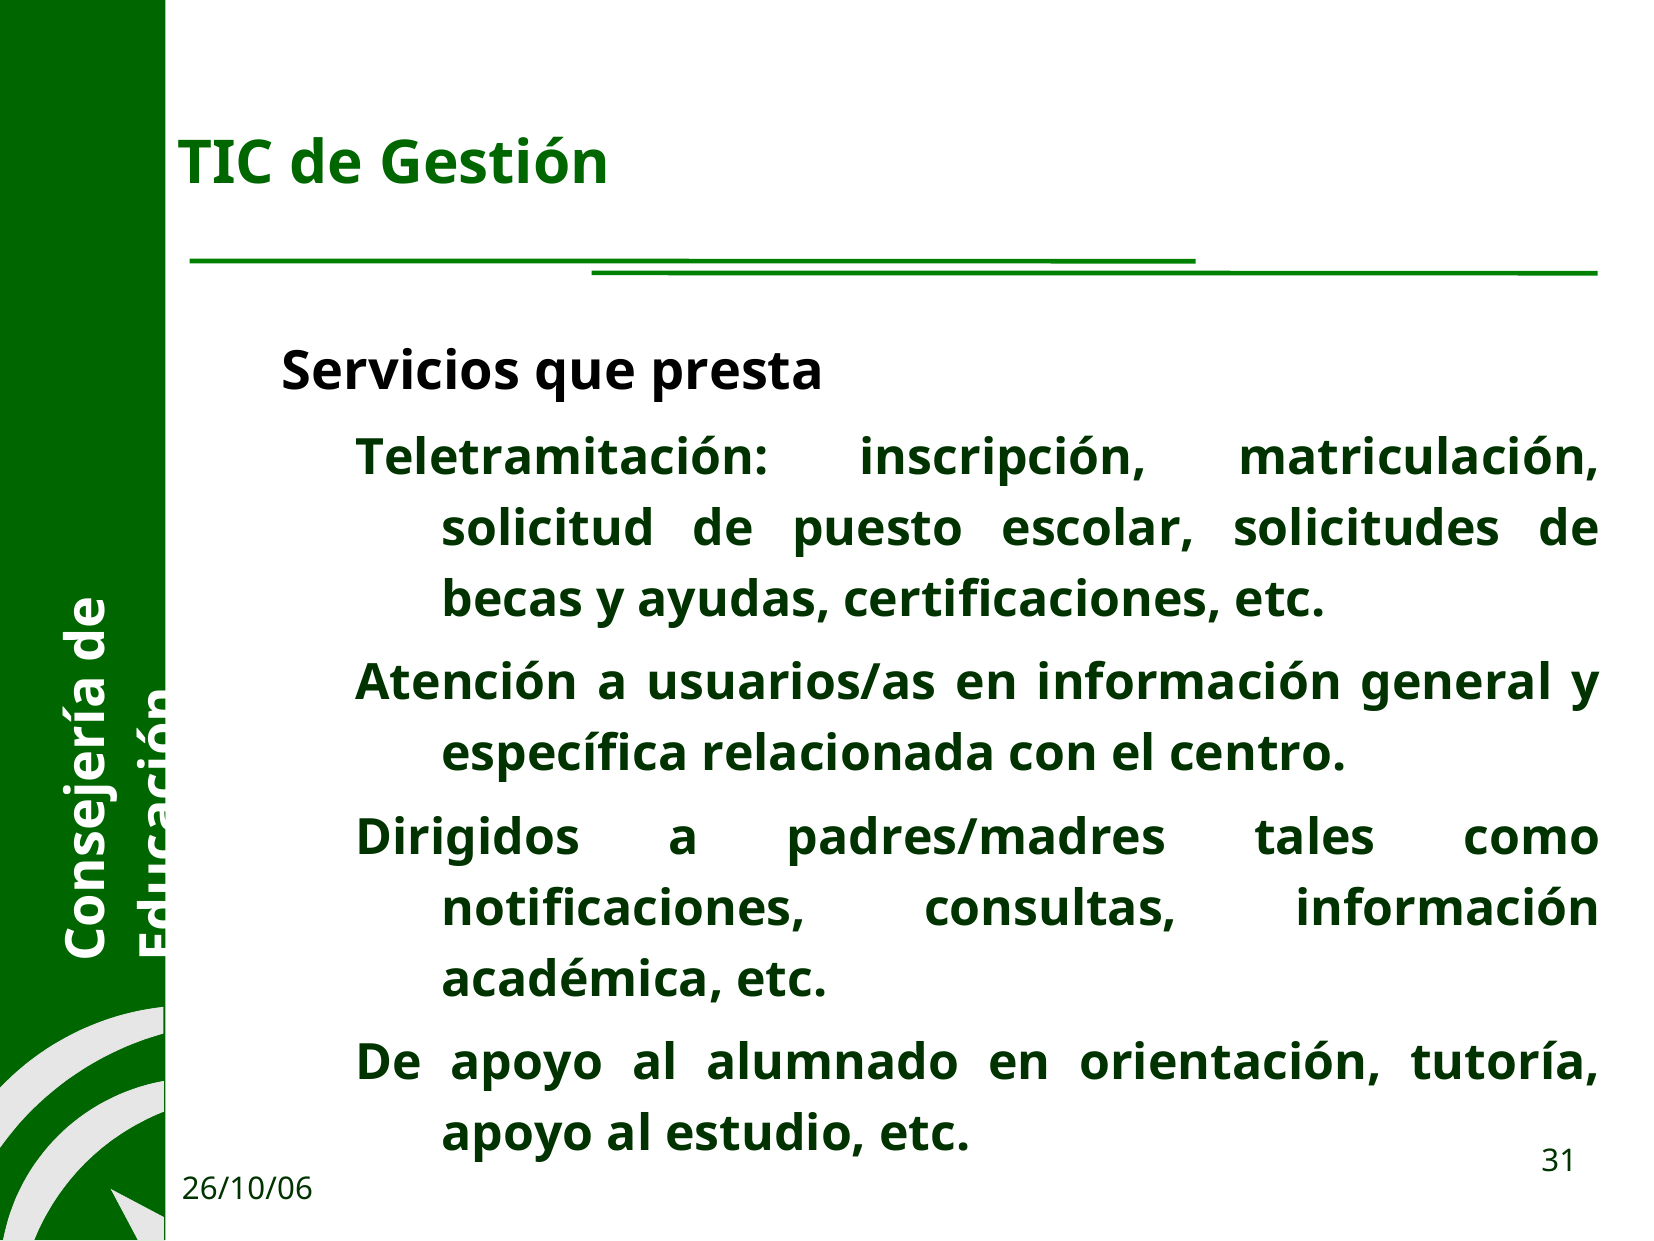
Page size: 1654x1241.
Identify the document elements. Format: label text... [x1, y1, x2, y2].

title TIC de Gestión [177, 49, 1572, 257]
list Servicios que presta Teletramitación: inscripción, matriculación, solicitud de puesto escolar, solicitudes de becas y ayudas, certificaciones, etc. Atención a usuarios/as en información general y específica relacionada con el centro. Dirigidos a padres/madres tales como notificaciones, consultas, información académica, etc. De apoyo al alumnado en orientación, tutoría, apoyo al estudio, etc. [200, 331, 1601, 1081]
